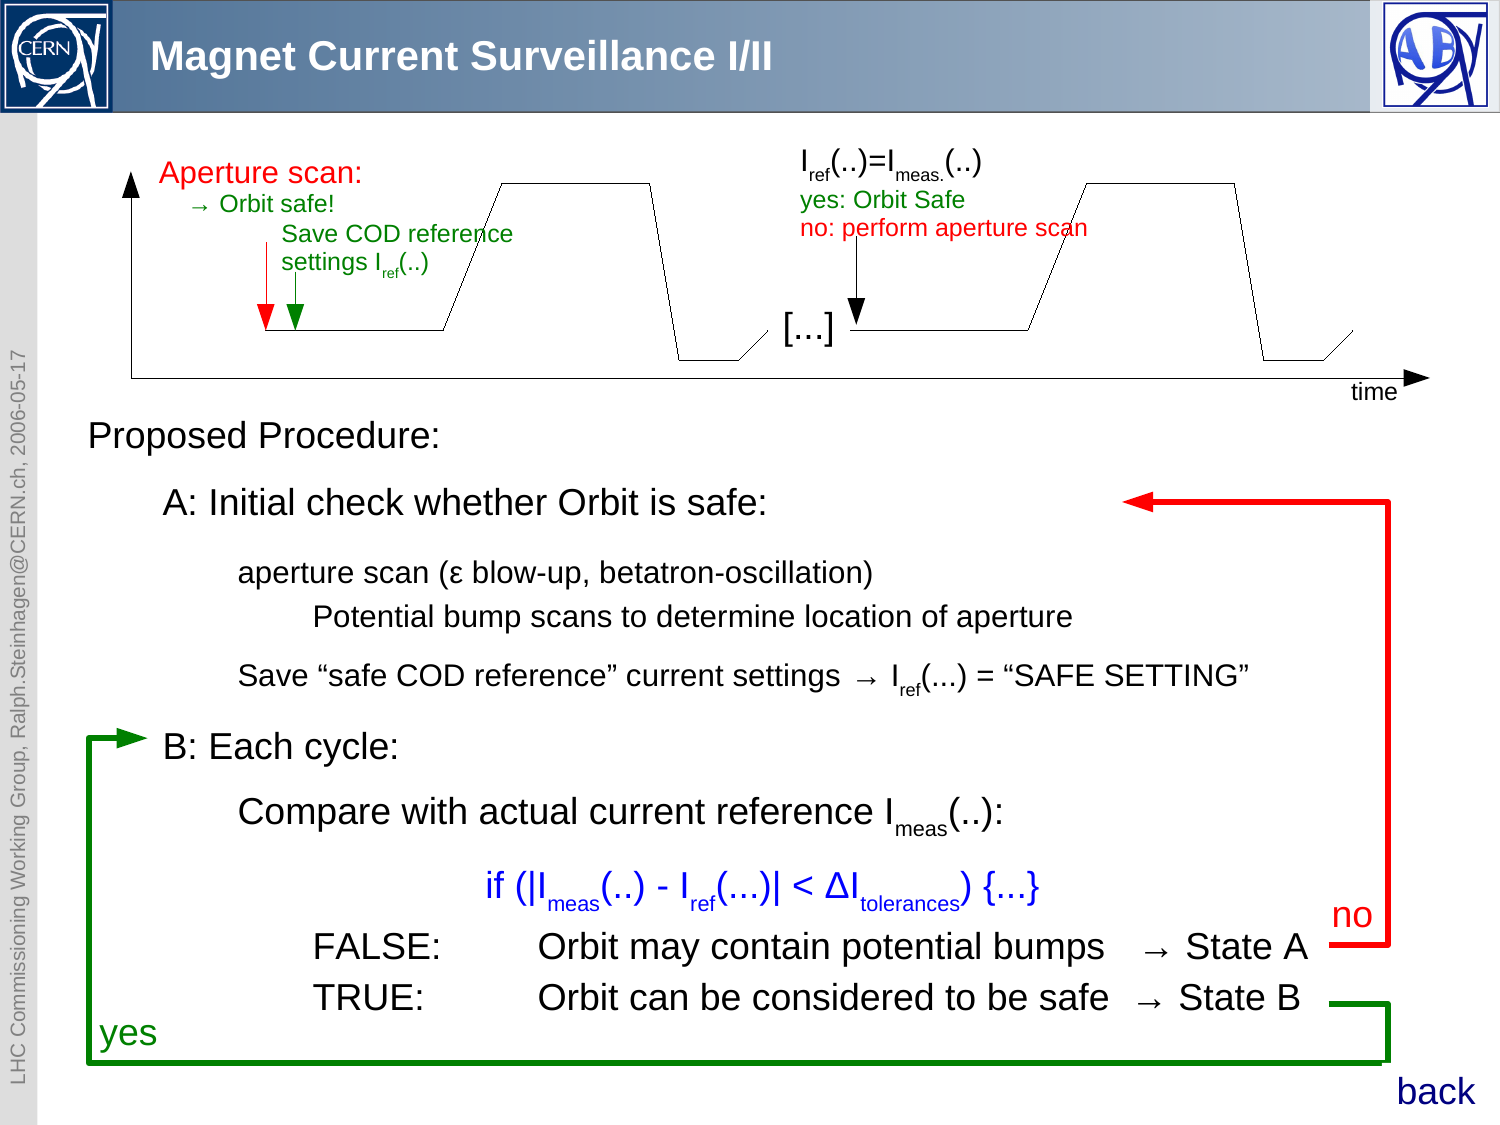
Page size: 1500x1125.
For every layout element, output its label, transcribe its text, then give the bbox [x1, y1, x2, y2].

text_box Aperture scan: → Orbit safe! [144, 147, 379, 226]
title Magnet Current Surveillance I/II [150, 0, 1201, 113]
text_box back [1381, 1062, 1500, 1120]
text_box no [1316, 885, 1389, 943]
picture [1382, 1, 1489, 108]
list Proposed Procedure: A: Initial check whether Orbit is safe: aperture scan (ε blow-up, betatron-oscillation) Potential bump scans to determine location of aperture Save “safe COD reference” current settings → Iref(...) = “SAFE SETTING” B: Each cycle: Compare with actual current reference Imeas(..): if (|Imeas(..) - Iref(...)| < ΔItolerances) {...} FALSE: Orbit may contain potential bumps → State A TRUE: Orbit can be considered to be safe → State B [87, 413, 1438, 1030]
text_box Save COD reference settings Iref(..) [266, 212, 530, 290]
picture [0, 0, 113, 113]
text_box yes [84, 1003, 172, 1061]
text_box time [1336, 370, 1414, 414]
text_box Iref(..)=Imeas.(..) yes: Orbit Safe no: perform aperture scan [785, 135, 1105, 249]
text_box [...] [768, 297, 851, 355]
